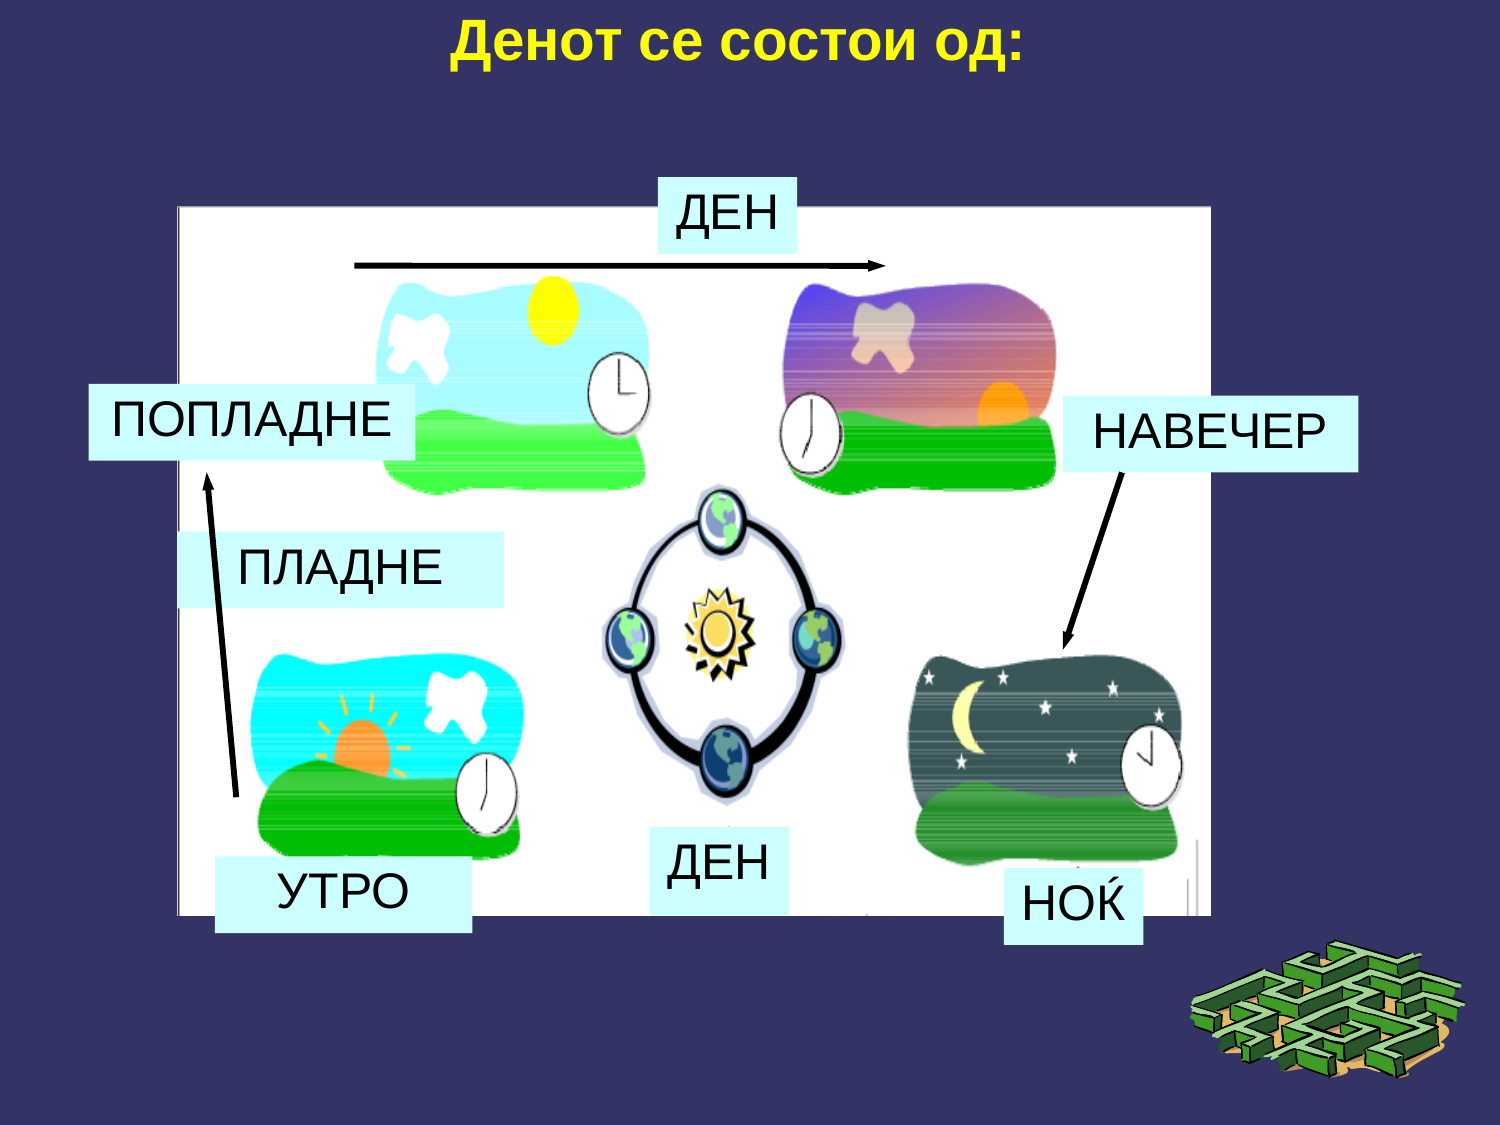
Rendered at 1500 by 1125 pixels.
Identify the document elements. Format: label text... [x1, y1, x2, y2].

text_box ДЕН [657, 177, 798, 254]
text_box ПЛАДНЕ [177, 531, 216, 609]
text_box НОЌ [1003, 868, 1144, 945]
text_box ДЕН [649, 826, 789, 916]
text_box ПОПЛАДНЕ [88, 383, 416, 461]
text_box УТРО [214, 856, 473, 934]
text_box Денот се состои од: [206, 0, 1270, 91]
text_box НАВЕЧЕР [1062, 395, 1359, 473]
picture [177, 206, 1211, 916]
text_box ПЛАДНЕ [216, 531, 504, 609]
